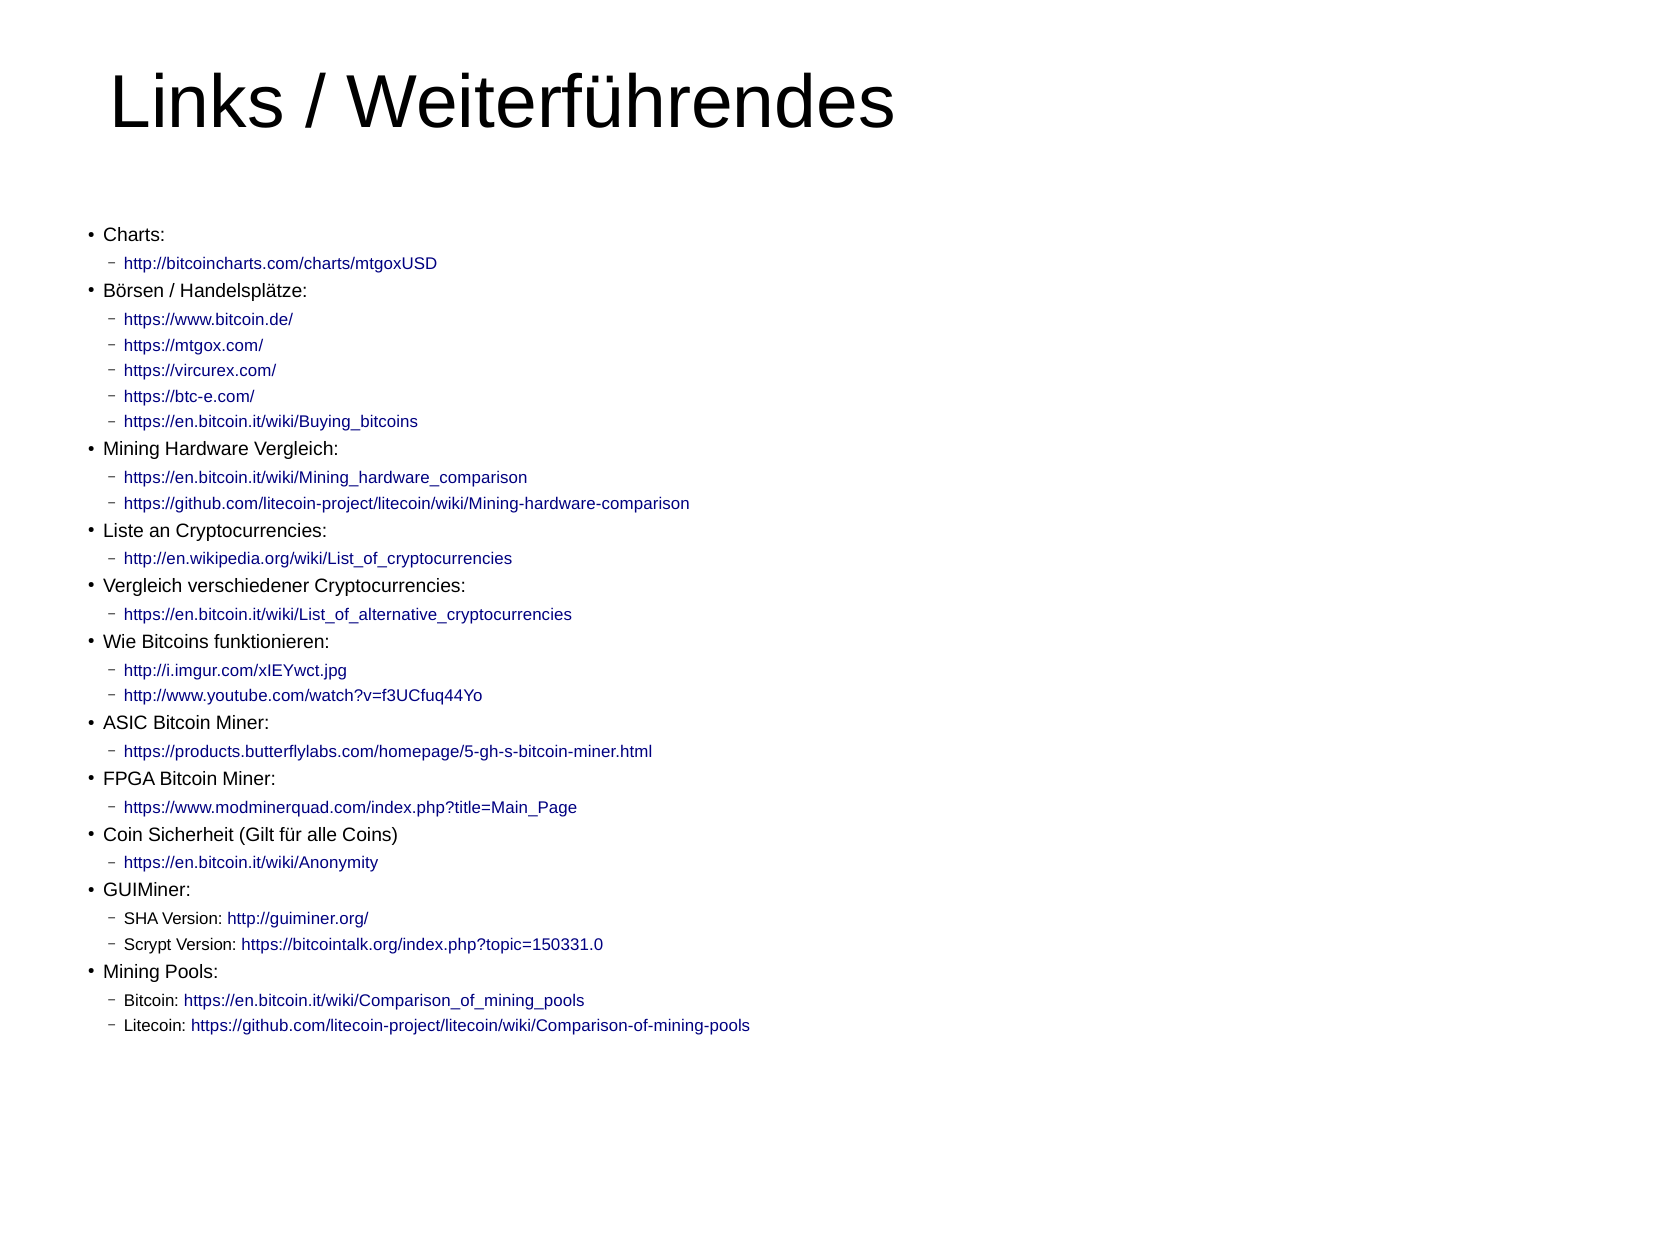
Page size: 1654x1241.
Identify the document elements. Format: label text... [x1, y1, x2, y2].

title Links / Weiterführendes [82, 49, 1571, 154]
list Charts: http://bitcoincharts.com/charts/mtgoxUSD Börsen / Handelsplätze: https://www.bitcoin.de/ https://mtgox.com/ https://vircurex.com/ https://btc-e.com/ https://en.bitcoin.it/wiki/Buying_bitcoins Mining Hardware Vergleich: https://en.bitcoin.it/wiki/Mining_hardware_comparison https://github.com/litecoin-project/litecoin/wiki/Mining-hardware-comparison Liste an Cryptocurrencies: http://en.wikipedia.org/wiki/List_of_cryptocurrencies Vergleich verschiedener Cryptocurrencies: https://en.bitcoin.it/wiki/List_of_alternative_cryptocurrencies Wie Bitcoins funktionieren: http://i.imgur.com/xIEYwct.jpg http://www.youtube.com/watch?v=f3UCfuq44Yo ASIC Bitcoin Miner: https://products.butterflylabs.com/homepage/5-gh-s-bitcoin-miner.html FPGA Bitcoin Miner: https://www.modminerquad.com/index.php?title=Main_Page Coin Sicherheit (Gilt für alle Coins) https://en.bitcoin.it/wiki/Anonymity GUIMiner: SHA Version: http://guiminer.org/ Scrypt Version: https://bitcointalk.org/index.php?topic=150331.0 Mining Pools: Bitcoin: https://en.bitcoin.it/wiki/Comparison_of_mining_pools Litecoin: https://github.com/litecoin-project/litecoin/wiki/Comparison-of-mining-pools [82, 224, 1571, 1052]
